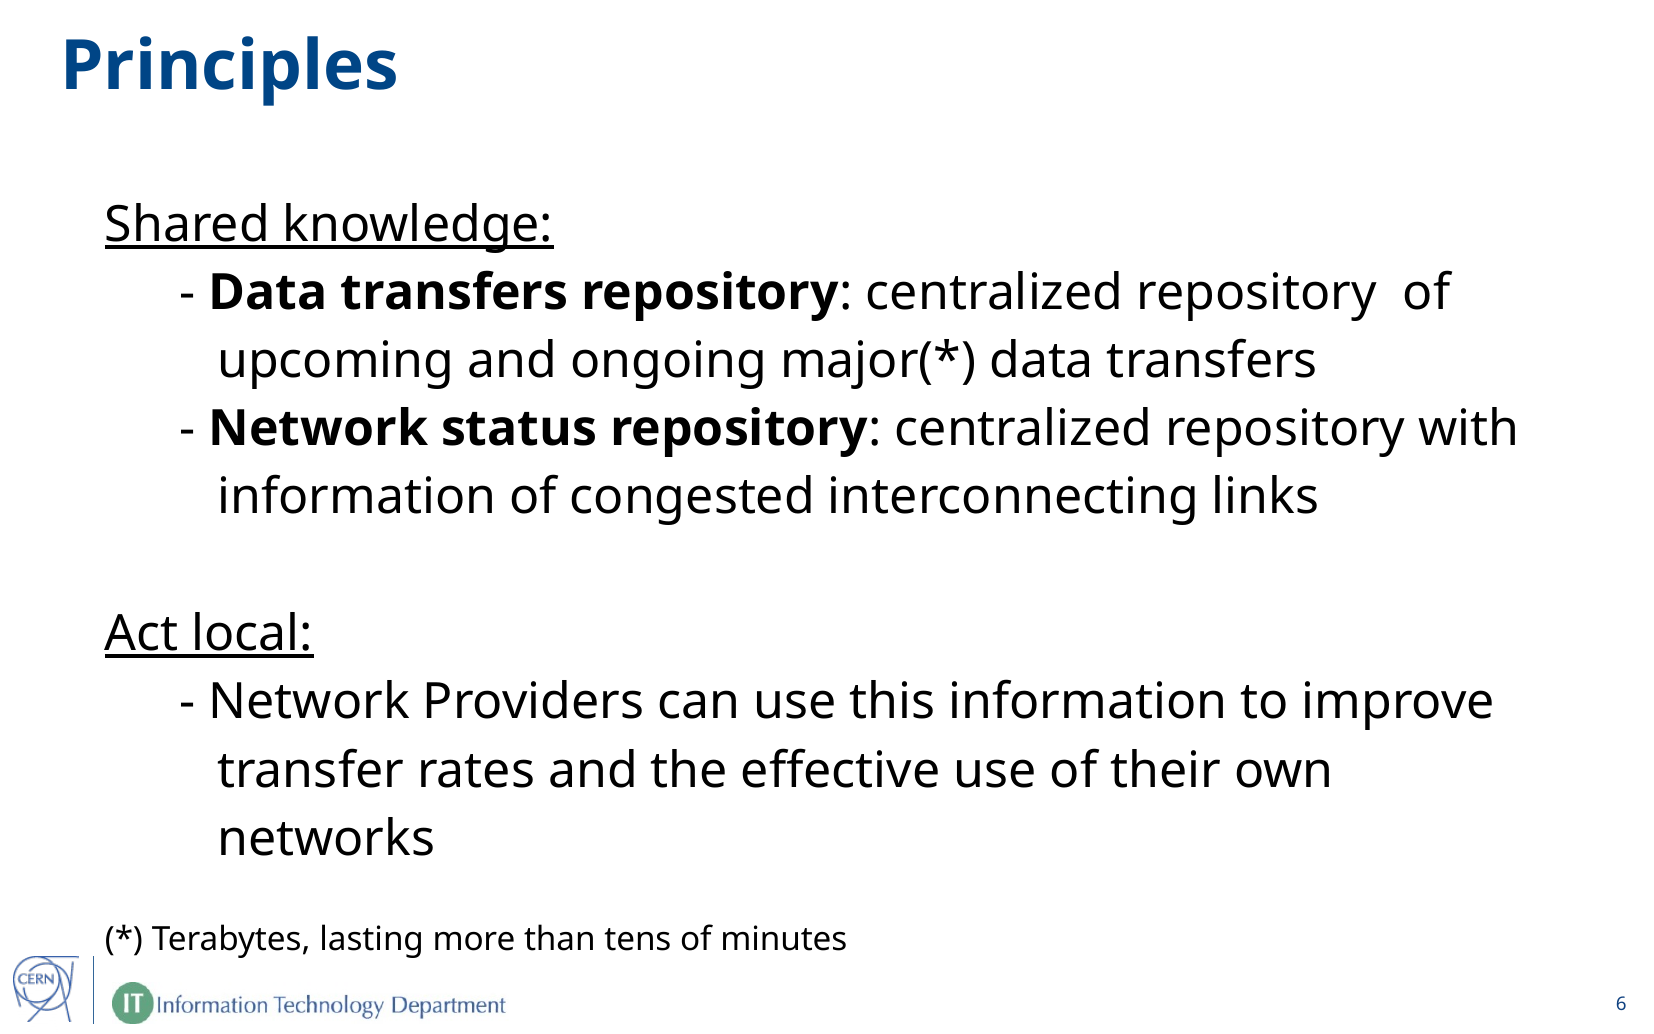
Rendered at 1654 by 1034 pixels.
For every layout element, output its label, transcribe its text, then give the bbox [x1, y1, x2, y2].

text_box Shared knowledge: - Data transfers repository: centralized repository of upcoming and ongoing major(*) data transfers - Network status repository: centralized repository with information of congested interconnecting links Act local: - Network Providers can use this information to improve transfer rates and the effective use of their own networks (*) Terabytes, lasting more than tens of minutes [90, 180, 1549, 1009]
picture [13, 956, 79, 1032]
title Principles [60, 0, 1528, 138]
picture [112, 1009, 755, 1024]
